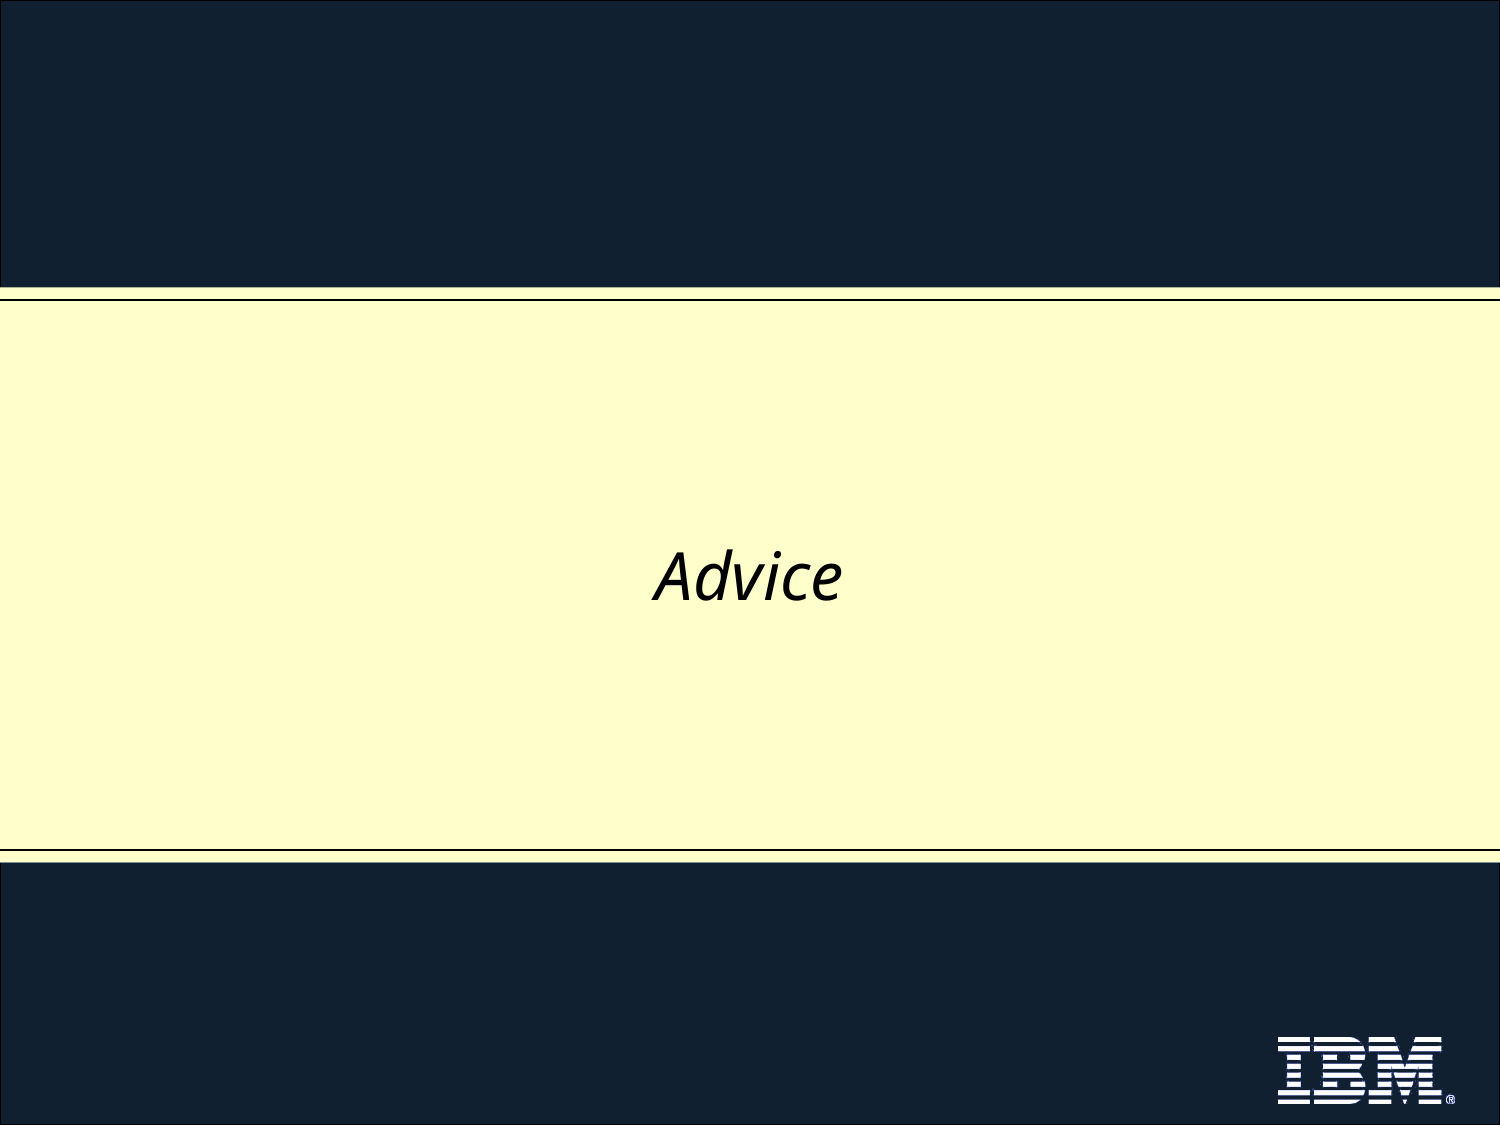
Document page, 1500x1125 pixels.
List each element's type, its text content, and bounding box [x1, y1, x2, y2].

text_box Advice [0, 851, 1500, 863]
text_box Advice [0, 301, 1500, 849]
text_box Advice [0, 287, 1500, 299]
picture [1278, 1037, 1484, 1104]
